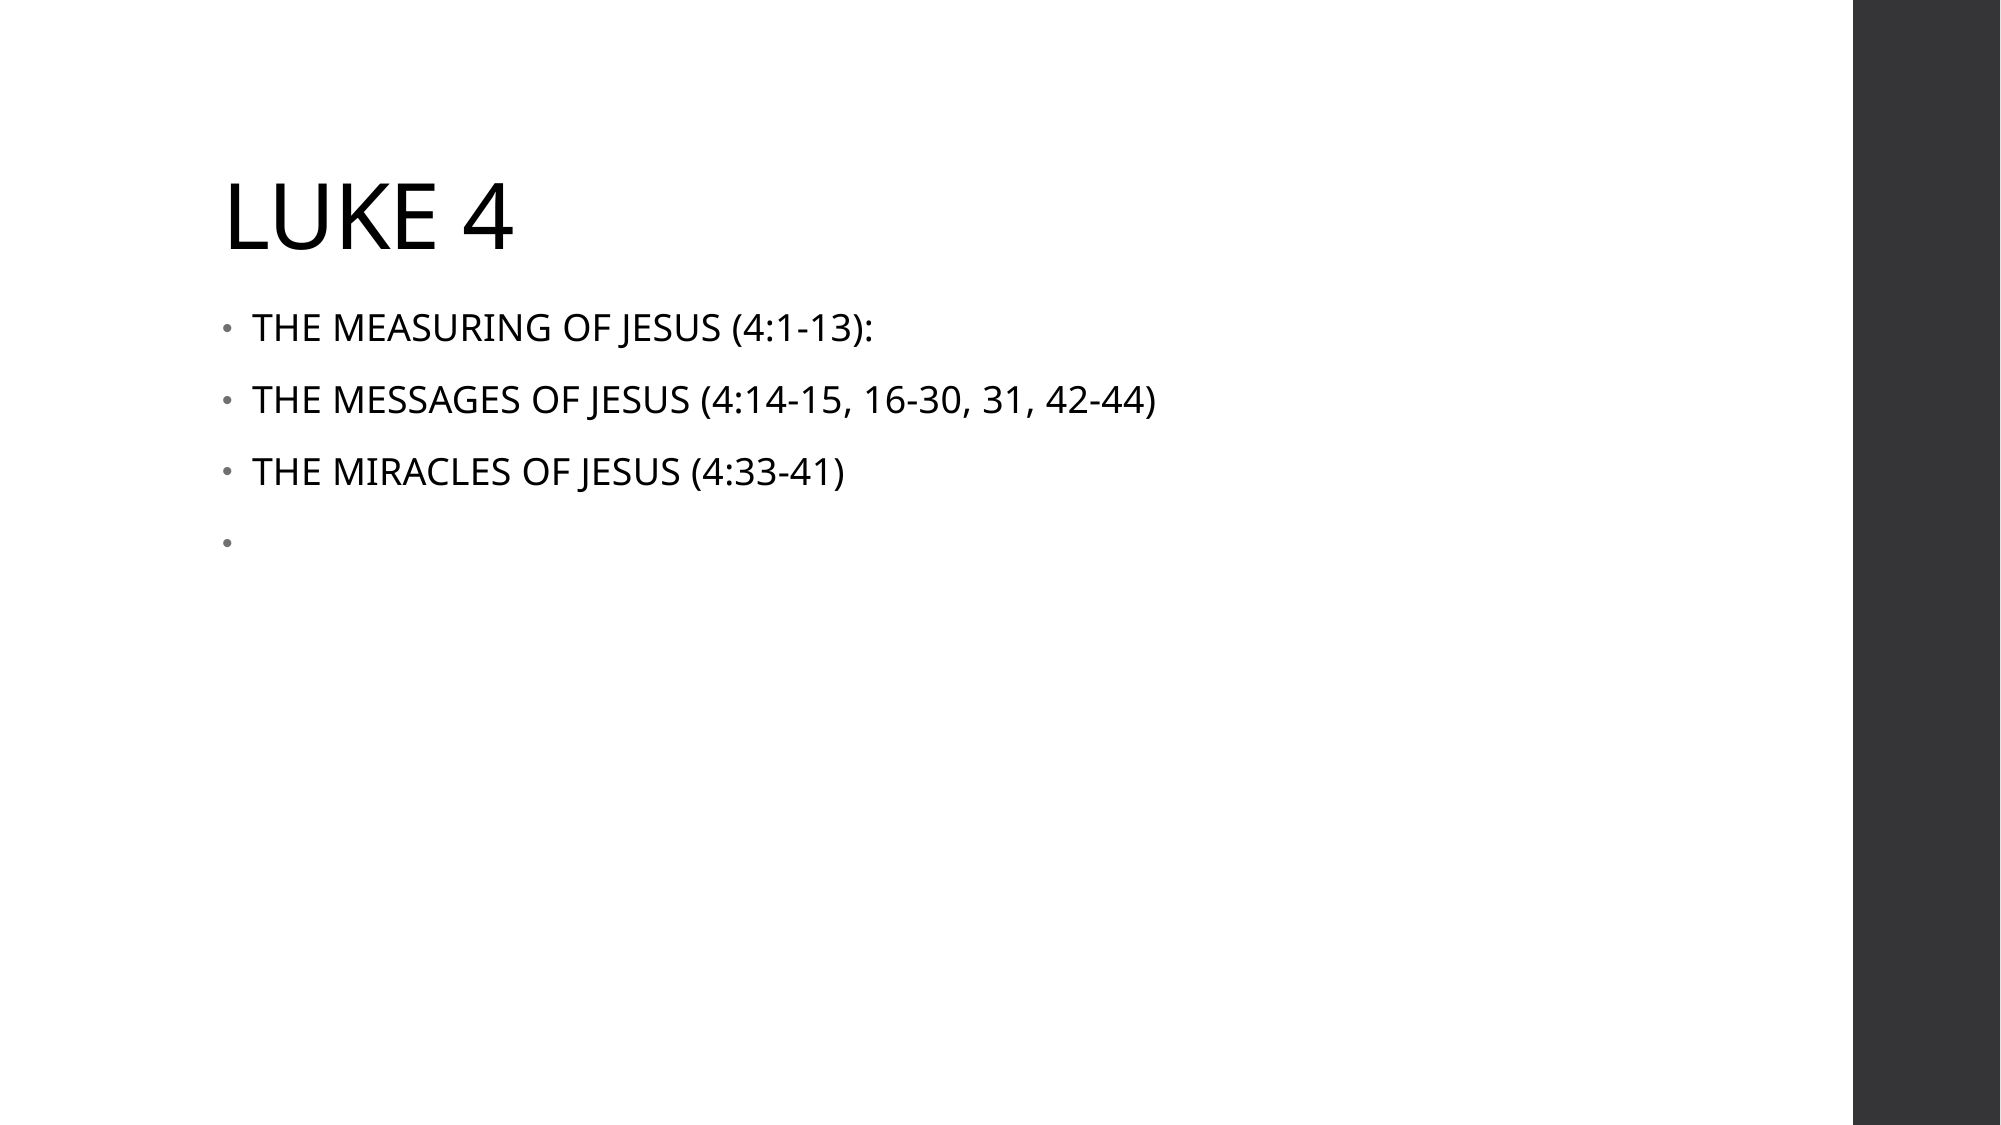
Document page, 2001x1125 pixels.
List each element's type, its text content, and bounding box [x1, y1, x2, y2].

title LUKE 4 [206, 60, 1797, 278]
list THE MEASURING OF JESUS (4:1-13): THE MESSAGES OF JESUS (4:14-15, 16-30, 31, 42-44) THE MIRACLES OF JESUS (4:33-41) [206, 299, 1617, 1014]
